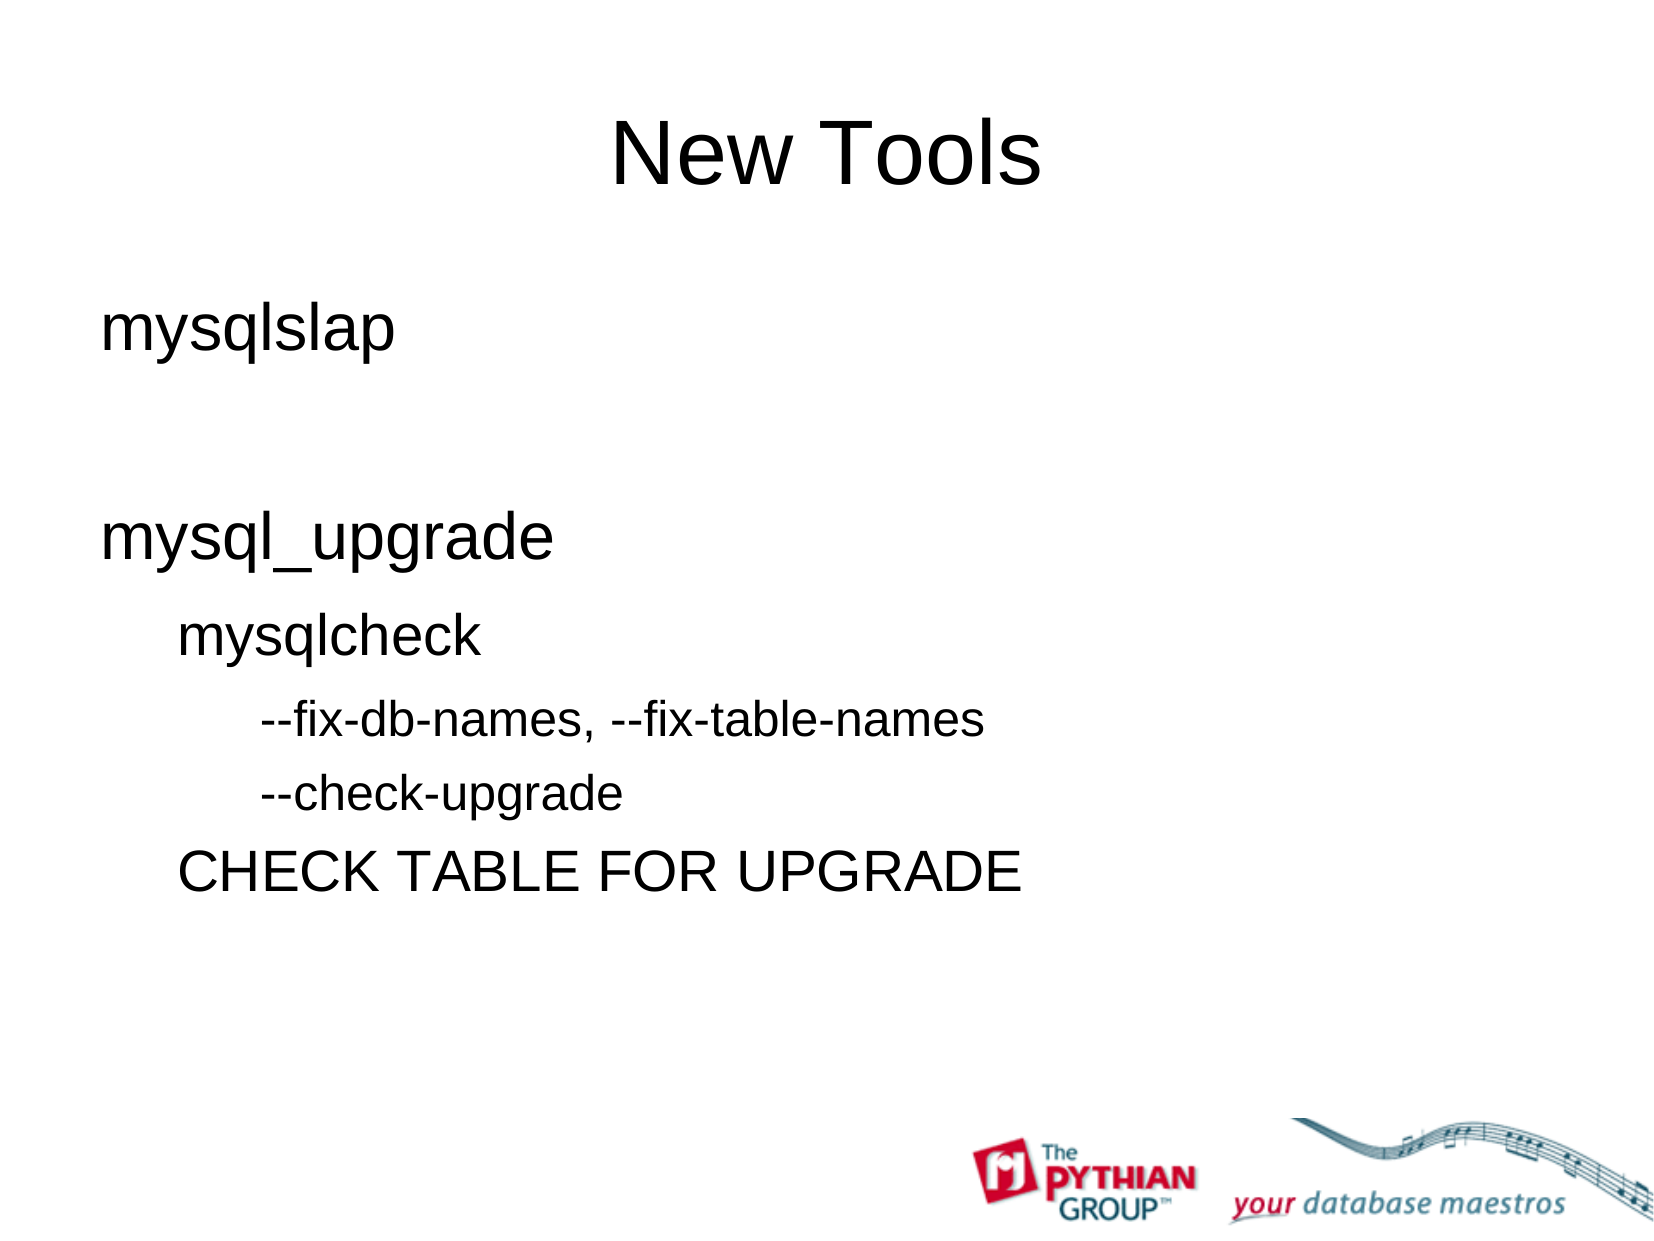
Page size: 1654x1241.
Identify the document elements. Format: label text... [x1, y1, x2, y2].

list mysqlslap mysql_upgrade mysqlcheck --fix-db-names, --fix-table-names --check-upgrade CHECK TABLE FOR UPGRADE [82, 290, 1571, 1124]
title New Tools [82, 49, 1571, 257]
picture [955, 1118, 1654, 1241]
